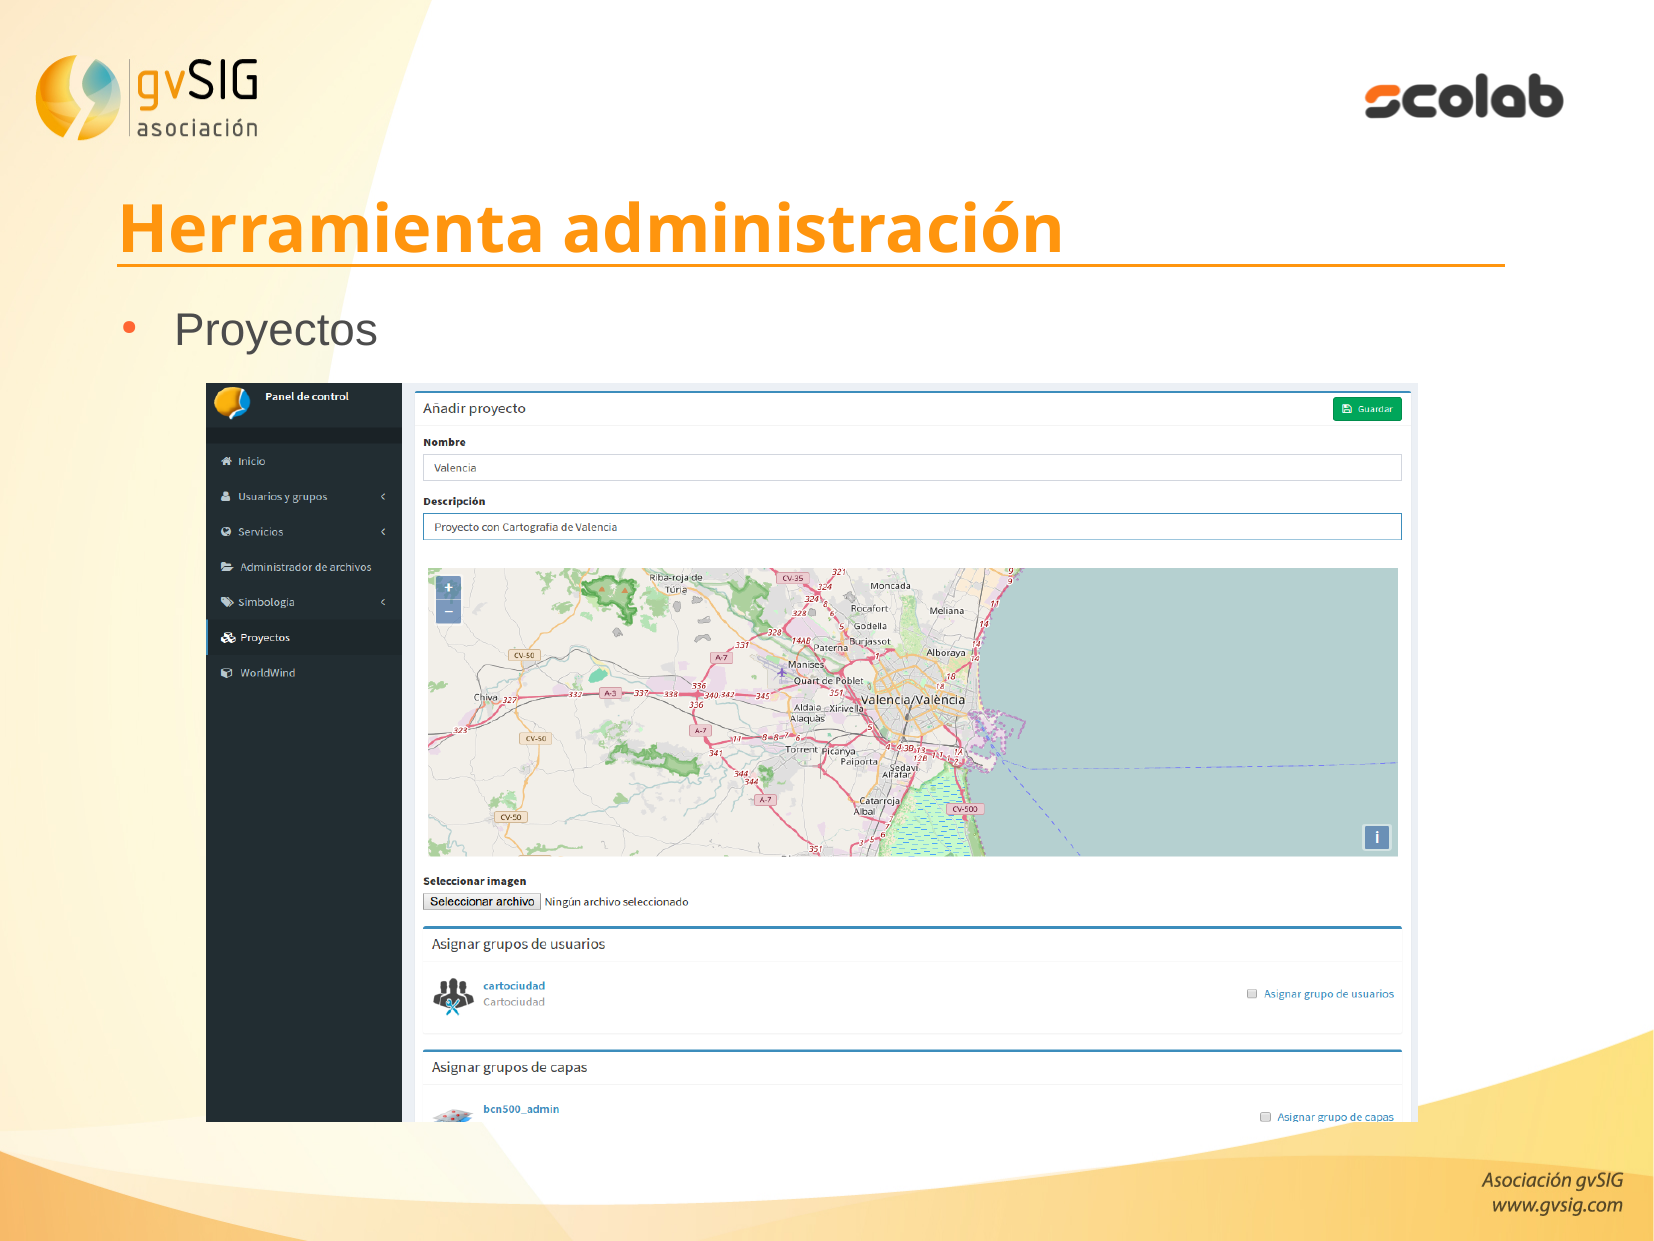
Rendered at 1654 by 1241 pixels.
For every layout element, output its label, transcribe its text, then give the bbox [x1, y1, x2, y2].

picture [0, 0, 1654, 1241]
text_box Proyectos [88, 296, 1565, 414]
title Herramienta administración [117, 177, 1606, 276]
